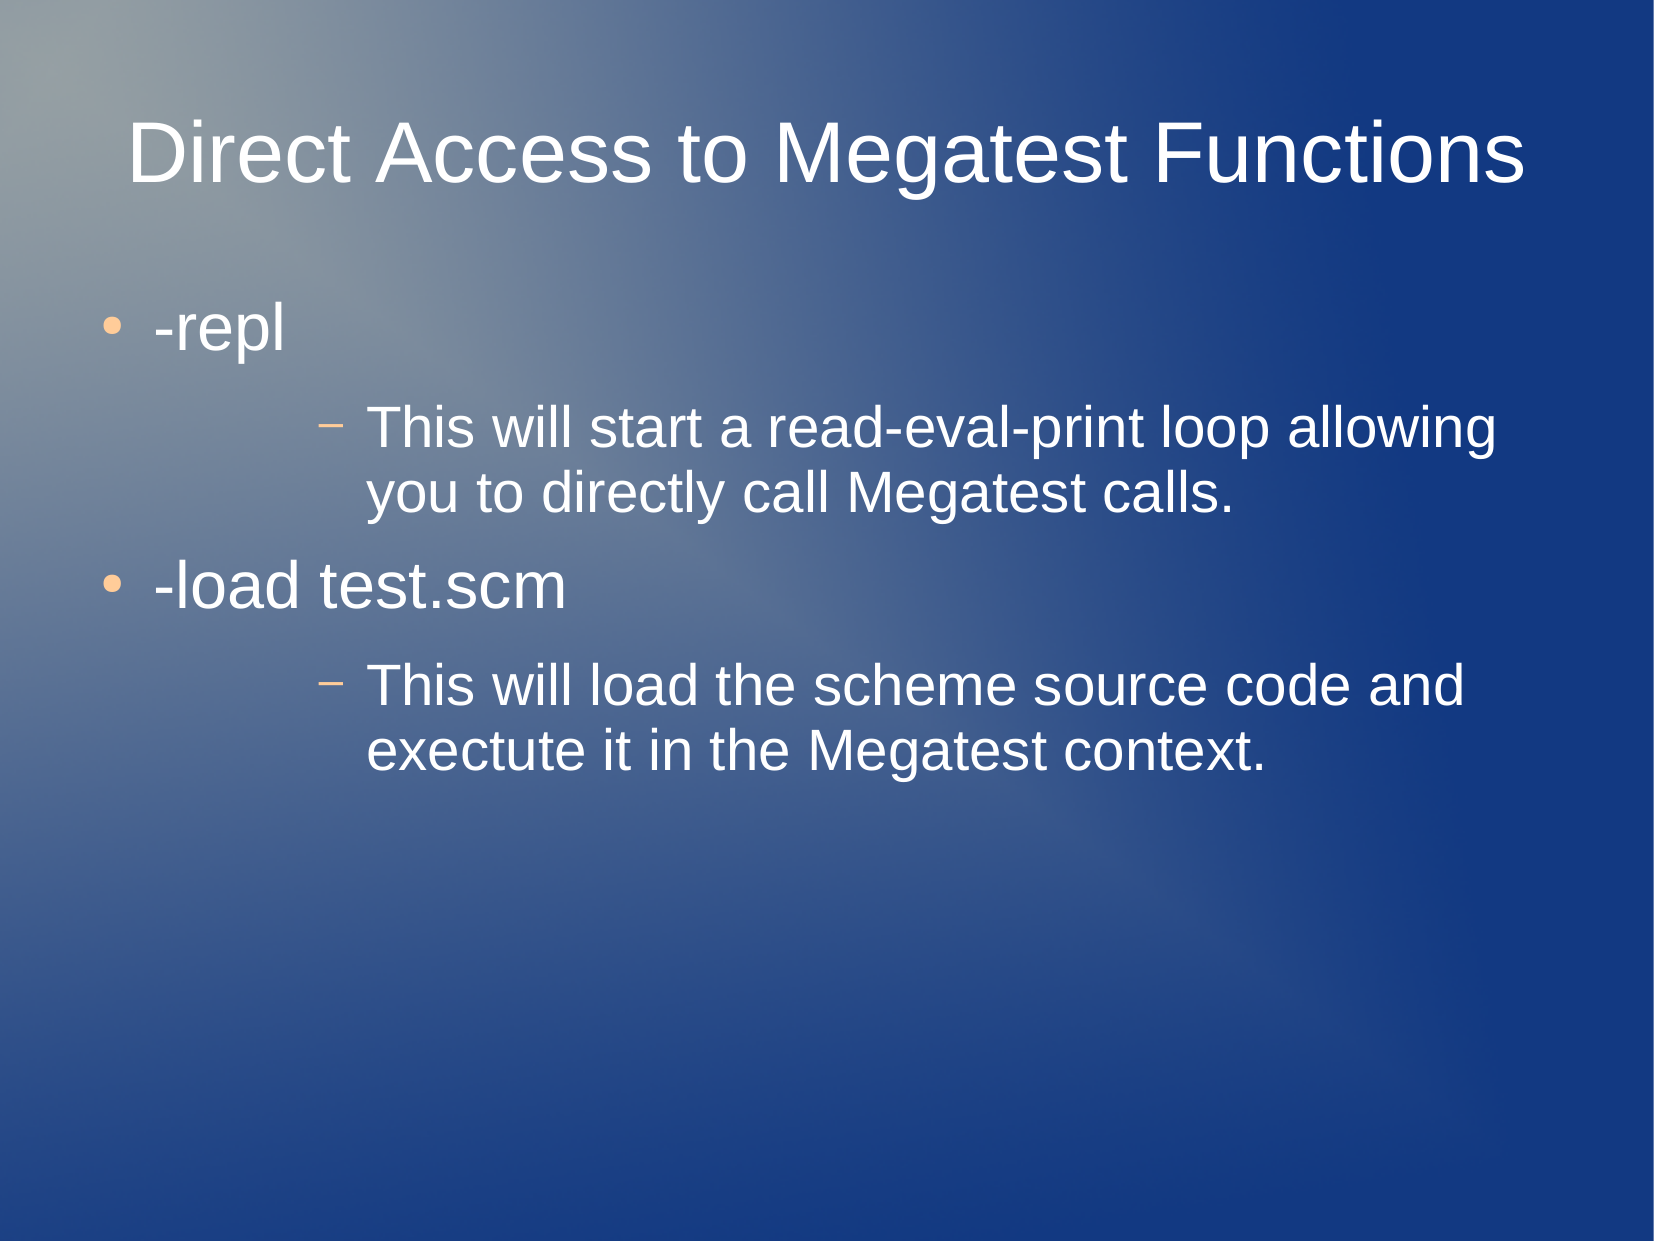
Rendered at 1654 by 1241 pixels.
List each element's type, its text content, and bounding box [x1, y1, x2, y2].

list -repl This will start a read-eval-print loop allowing you to directly call Megatest calls. -load test.scm This will load the scheme source code and exectute it in the Megatest context. [82, 290, 1571, 1010]
picture [0, 0, 1654, 1241]
title Direct Access to Megatest Functions [82, 49, 1571, 257]
